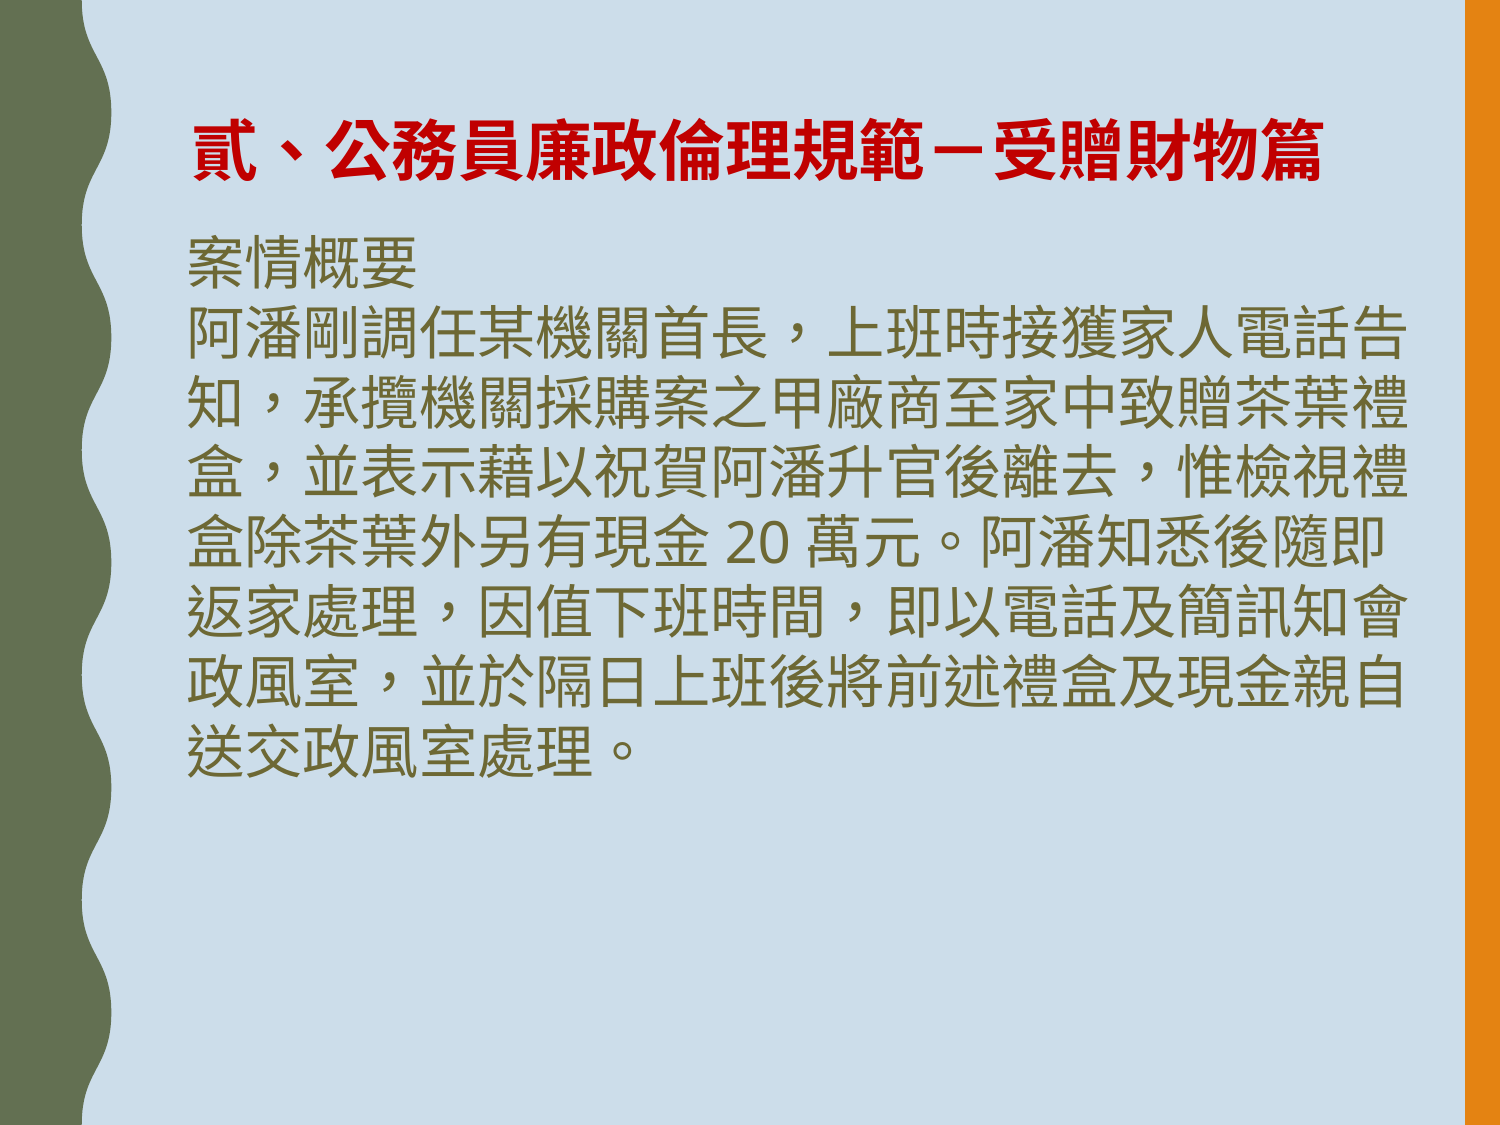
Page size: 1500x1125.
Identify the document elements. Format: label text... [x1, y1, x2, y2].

text_box 案情概要 阿潘剛調任某機關首長，上班時接獲家人電話告知，承攬機關採購案之甲廠商至家中致贈茶葉禮盒，並表示藉以祝賀阿潘升官後離去，惟檢視禮盒除茶葉外另有現金20萬元。阿潘知悉後隨即返家處理，因值下班時間，即以電話及簡訊知會政風室，並於隔日上班後將前述禮盒及現金親自送交政風室處理。 [171, 218, 1434, 794]
text_box 貳、公務員廉政倫理規範－受贈財物篇 [176, 101, 1342, 197]
